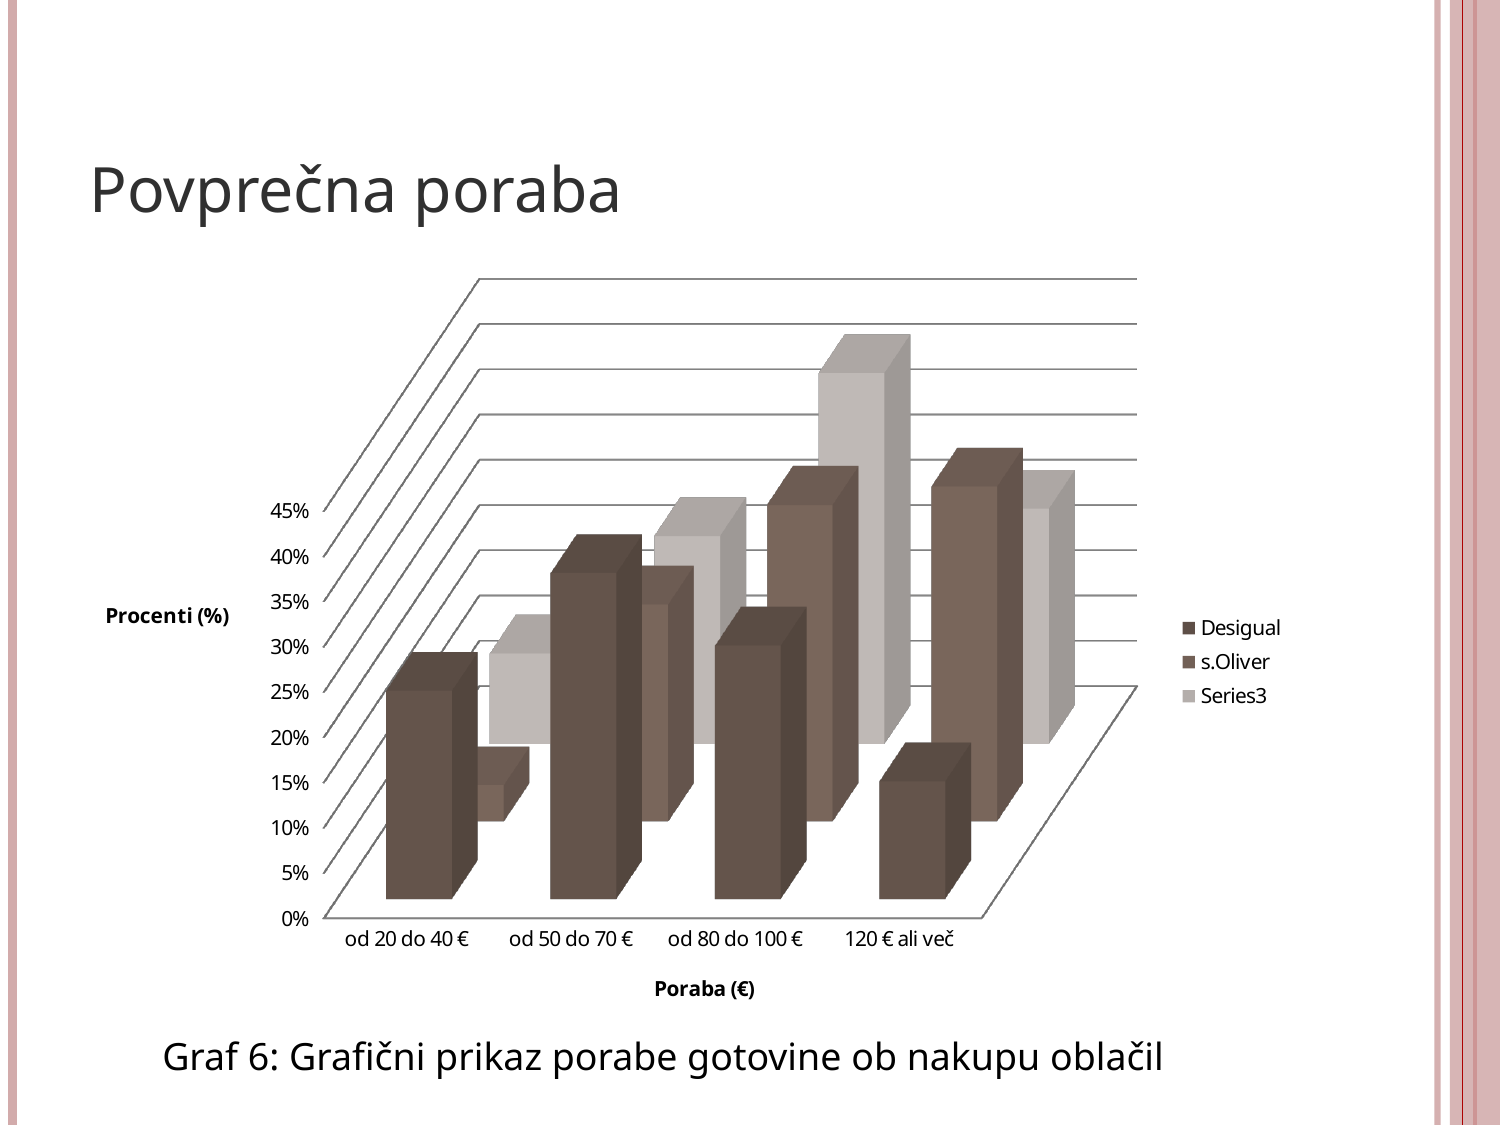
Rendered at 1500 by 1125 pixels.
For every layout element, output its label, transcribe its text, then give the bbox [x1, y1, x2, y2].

chart [75, 262, 1300, 1062]
text_box Graf 6: Grafični prikaz porabe gotovine ob nakupu oblačil [147, 1025, 1282, 1085]
title Povprečna poraba [75, 45, 1300, 233]
